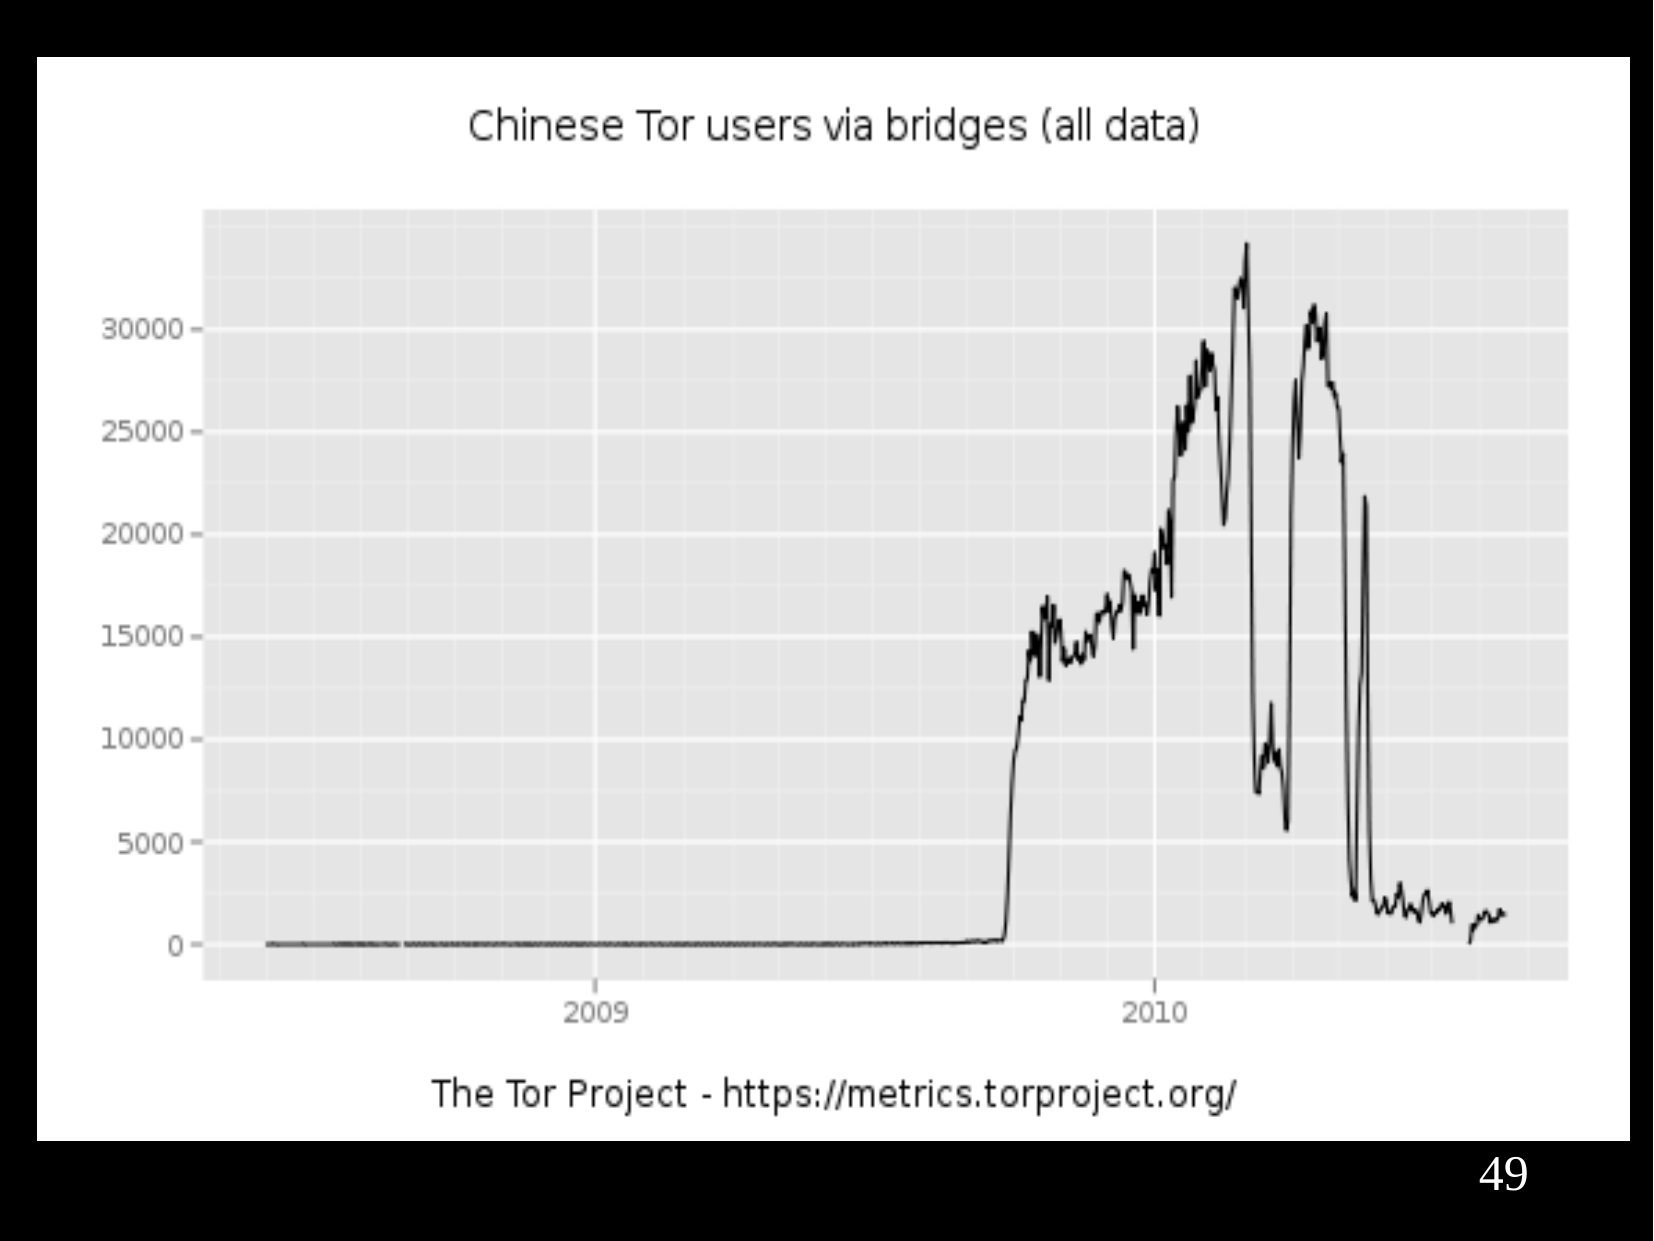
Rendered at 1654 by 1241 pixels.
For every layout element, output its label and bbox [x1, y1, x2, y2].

picture [37, 57, 1630, 1141]
